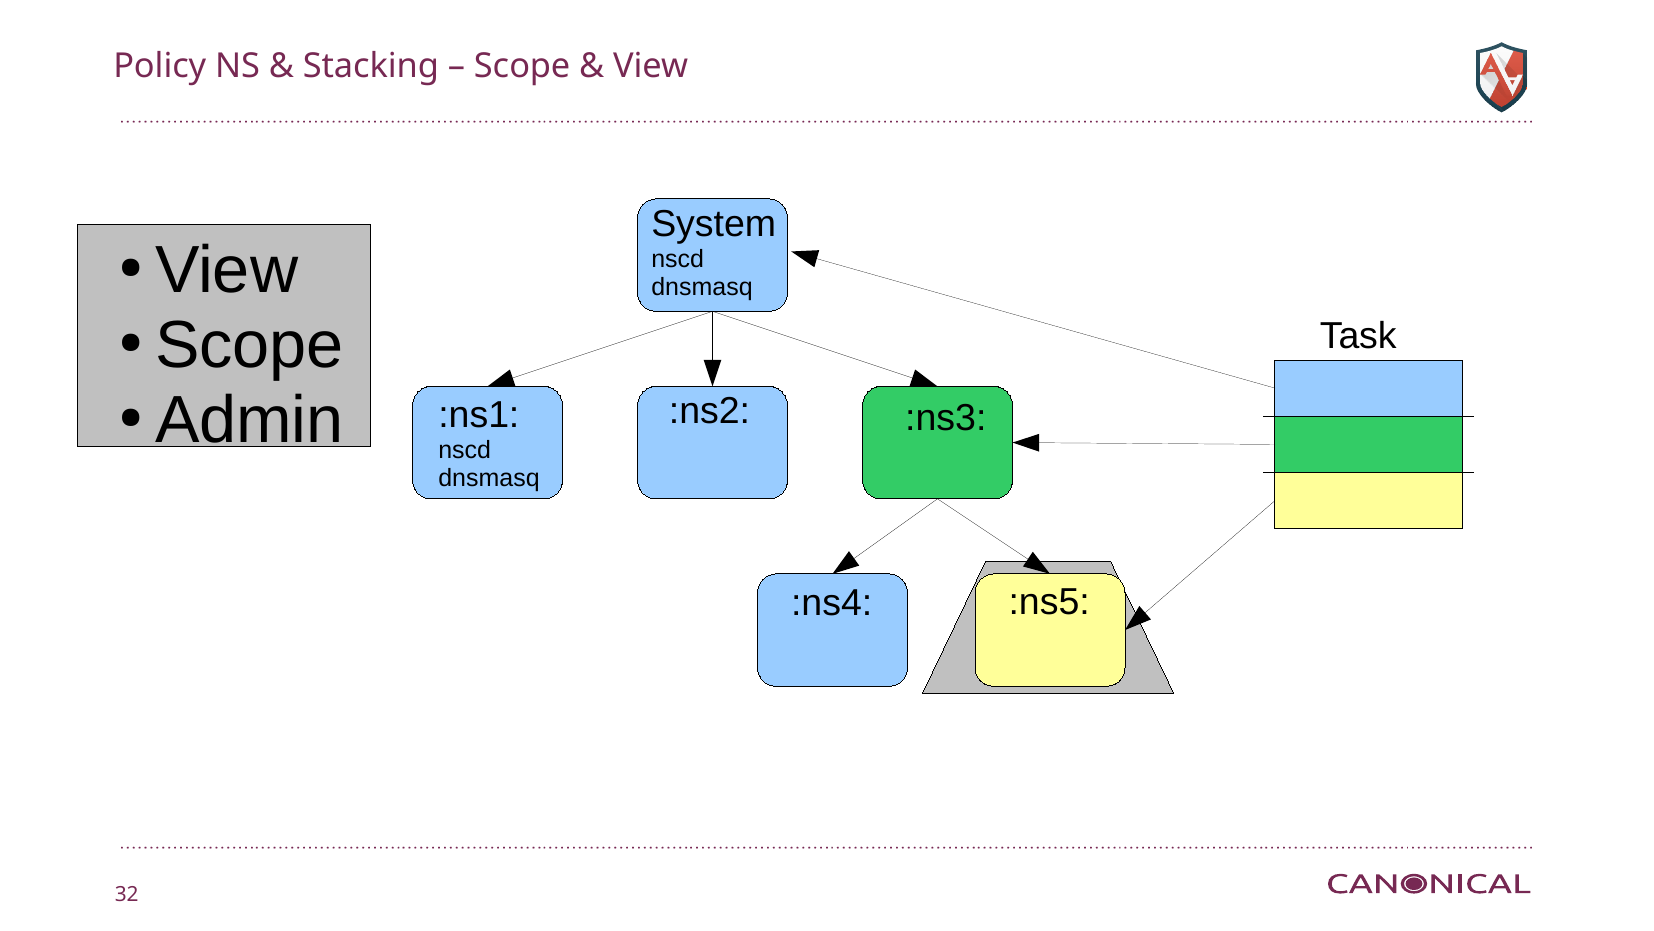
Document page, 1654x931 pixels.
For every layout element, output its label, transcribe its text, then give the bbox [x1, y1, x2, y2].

text_box :ns2: [654, 382, 766, 440]
text_box [757, 573, 908, 687]
picture [111, 33, 1546, 124]
title Policy NS & Stacking – Scope & View [113, 48, 1382, 81]
picture [111, 845, 1533, 851]
text_box [556, 390, 563, 495]
text_box [412, 388, 423, 497]
text_box [1274, 360, 1463, 529]
text_box [862, 386, 1013, 499]
text_box :ns3: [890, 389, 1002, 447]
text_box View Scope Admin [104, 225, 359, 465]
text_box Task [1305, 307, 1412, 365]
text_box :ns4: [776, 573, 888, 631]
text_box [645, 308, 780, 312]
text_box [77, 224, 371, 447]
text_box [637, 386, 788, 499]
text_box [922, 561, 1174, 694]
text_box :ns1: nscd dnsmasq [423, 386, 556, 499]
text_box :ns5: [993, 573, 1105, 631]
text_box System nscd dnsmasq [636, 195, 792, 308]
